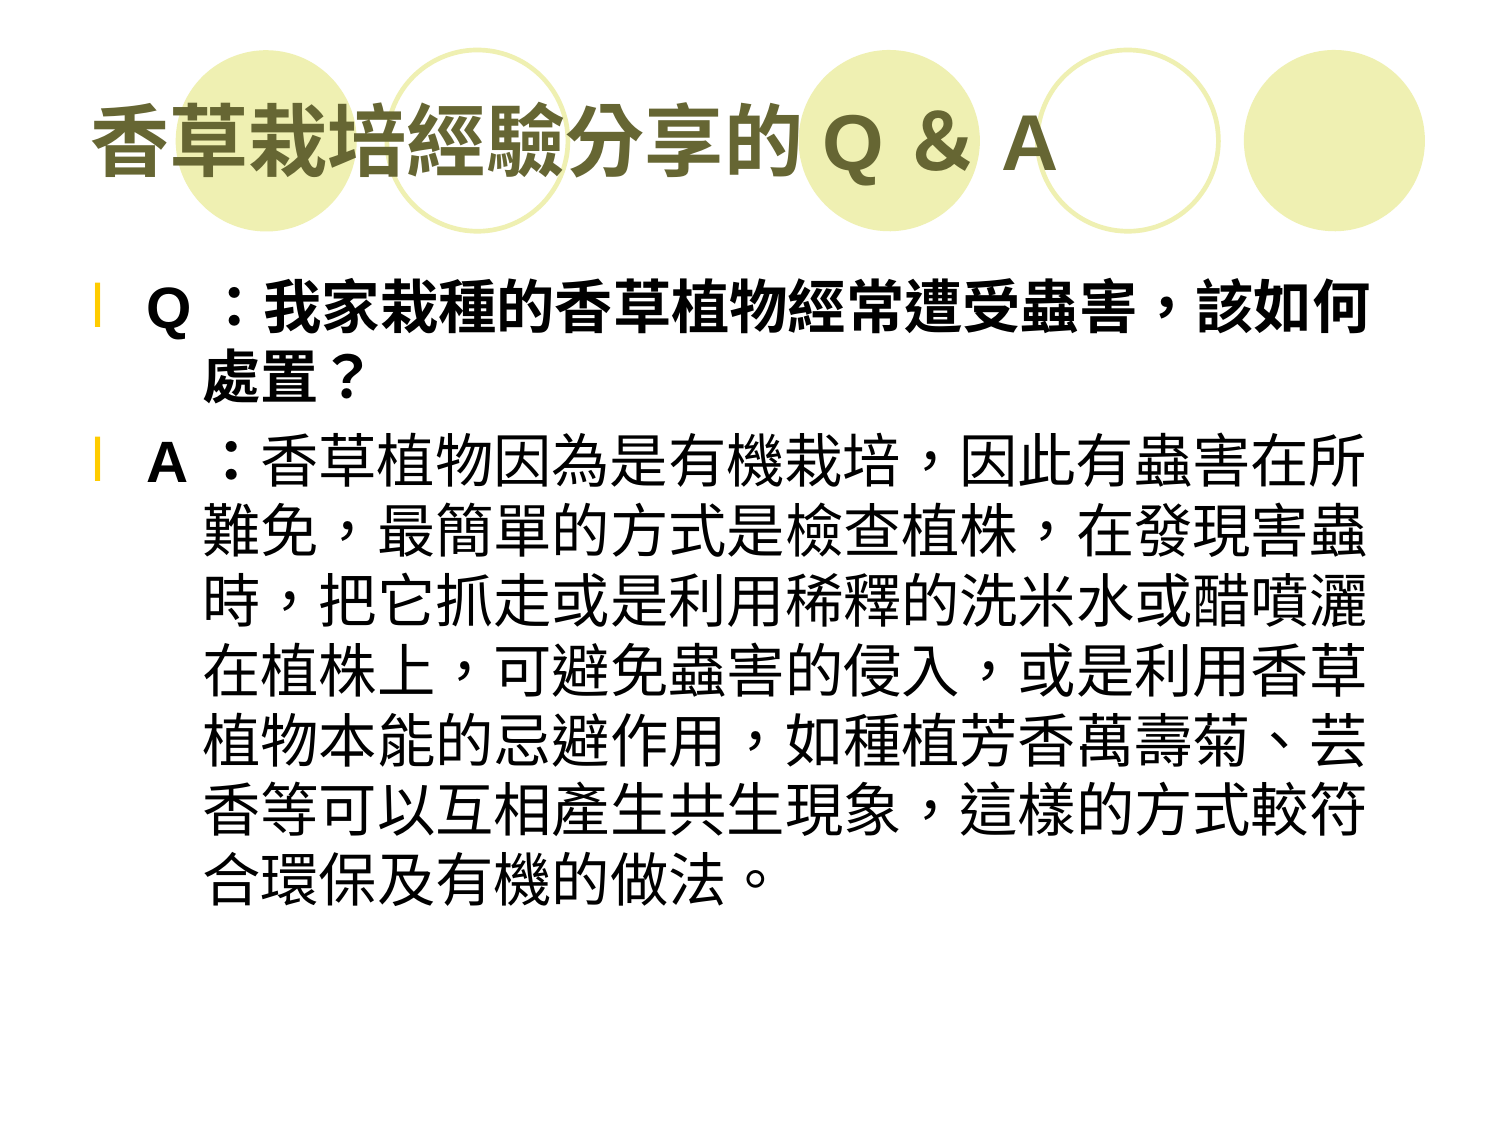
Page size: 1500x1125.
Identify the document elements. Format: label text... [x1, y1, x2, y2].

title 香草栽培經驗分享的Q＆A [75, 45, 1426, 233]
list Q：我家栽種的香草植物經常遭受蟲害，該如何處置？ A：香草植物因為是有機栽培，因此有蟲害在所難免，最簡單的方式是檢查植株，在發現害蟲時，把它抓走或是利用稀釋的洗米水或醋噴灑在植株上，可避免蟲害的侵入，或是利用香草植物本能的忌避作用，如種植芳香萬壽菊、芸香等可以互相產生共生現象，這樣的方式較符合環保及有機的做法。 [75, 262, 1426, 1006]
